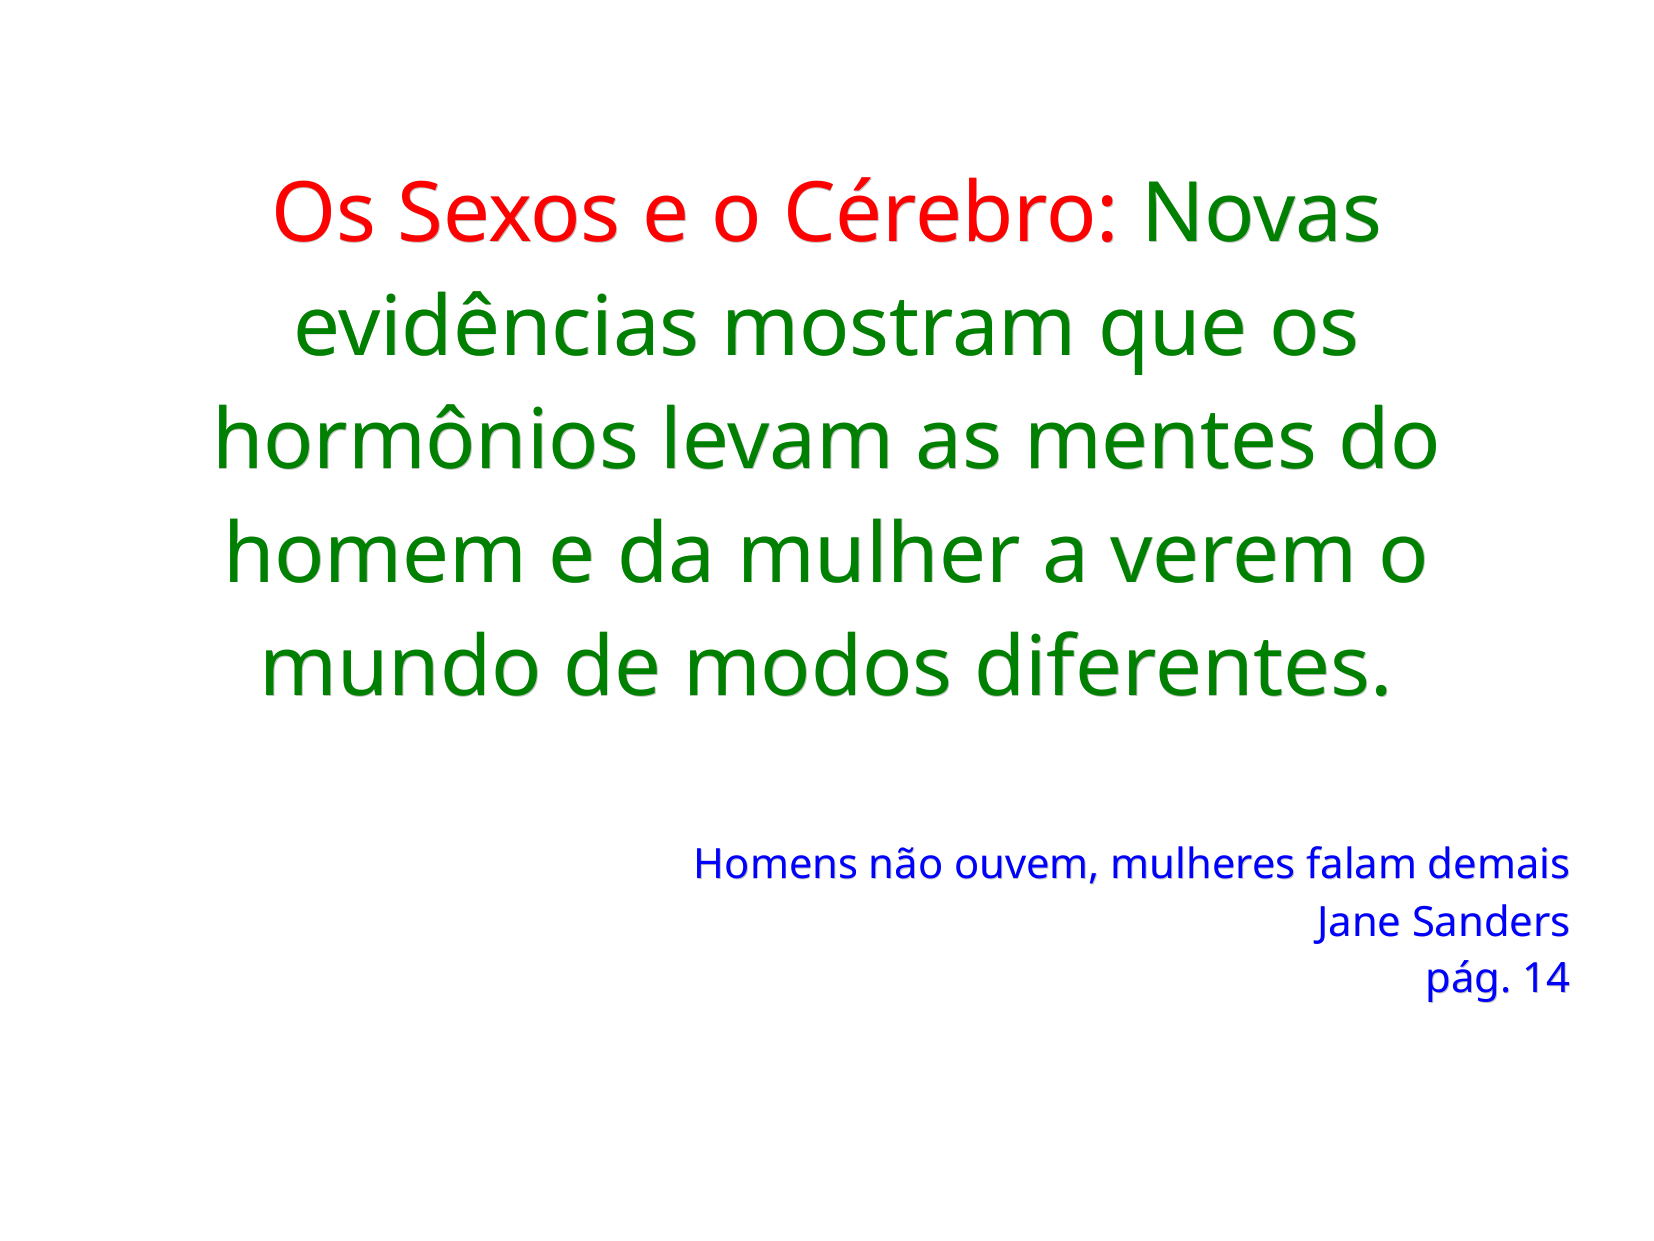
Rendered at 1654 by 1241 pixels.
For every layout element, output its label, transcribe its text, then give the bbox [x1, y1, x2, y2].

subtitle Os Sexos e o Cérebro: Novas evidências mostram que os hormônios levam as mentes do homem e da mulher a verem o mundo de modos diferentes. Homens não ouvem, mulheres falam demais Jane Sanders pág. 14 [82, 56, 1571, 1102]
